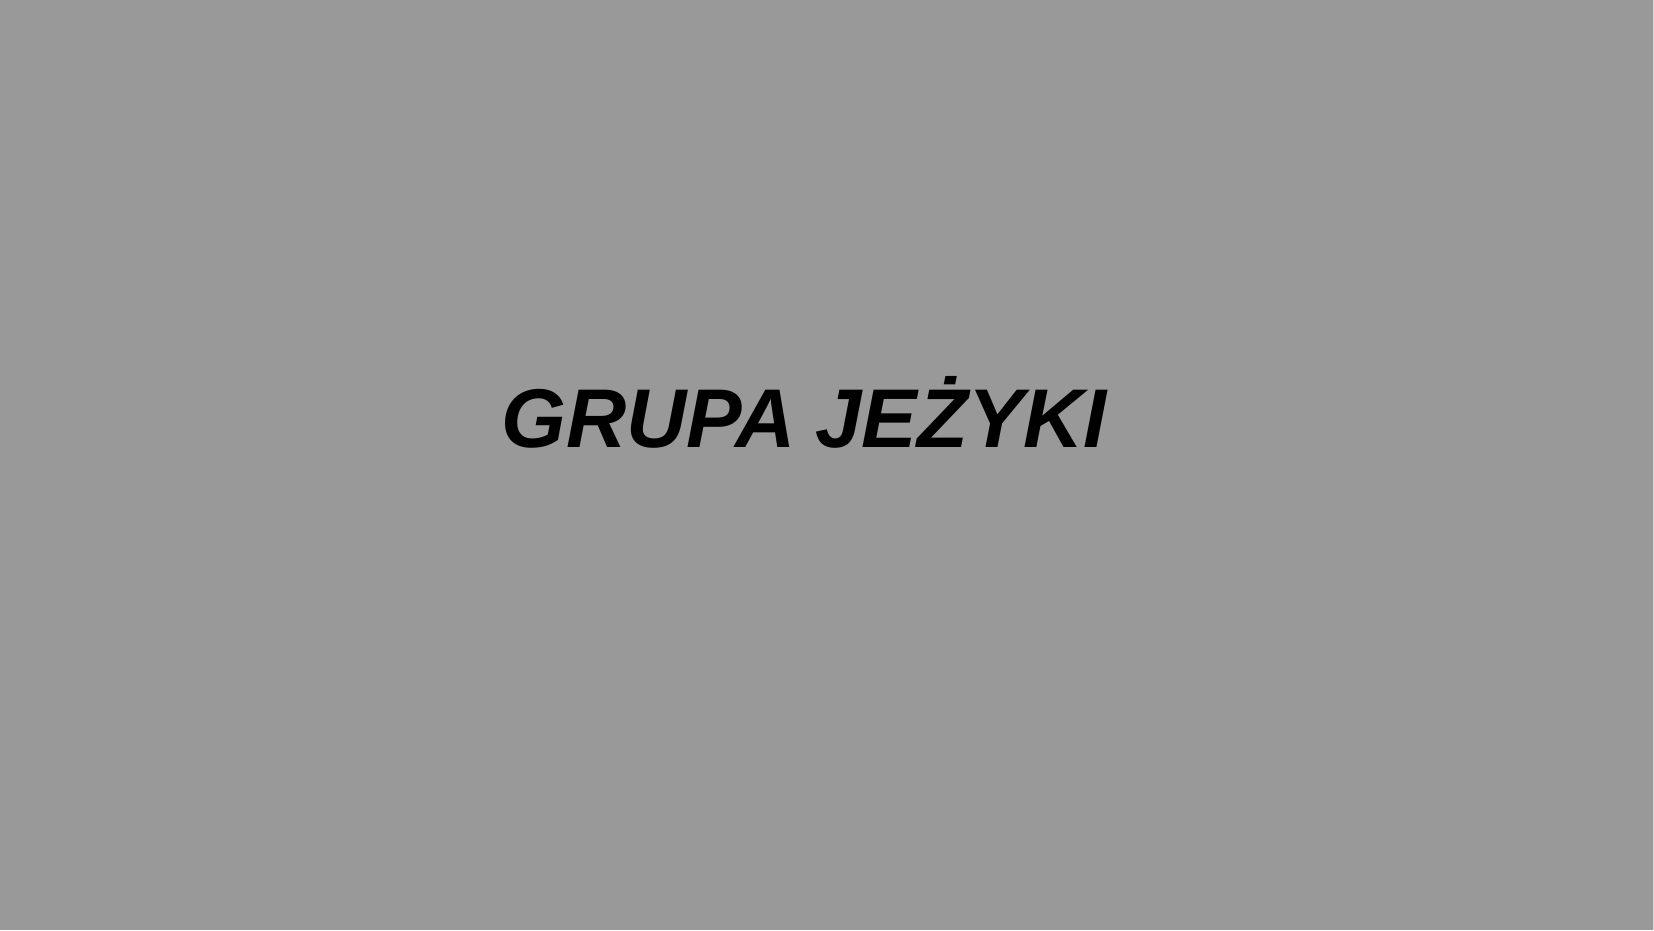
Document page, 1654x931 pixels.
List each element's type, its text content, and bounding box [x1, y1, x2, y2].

text_box GRUPA JEŻYKI [486, 364, 1123, 473]
